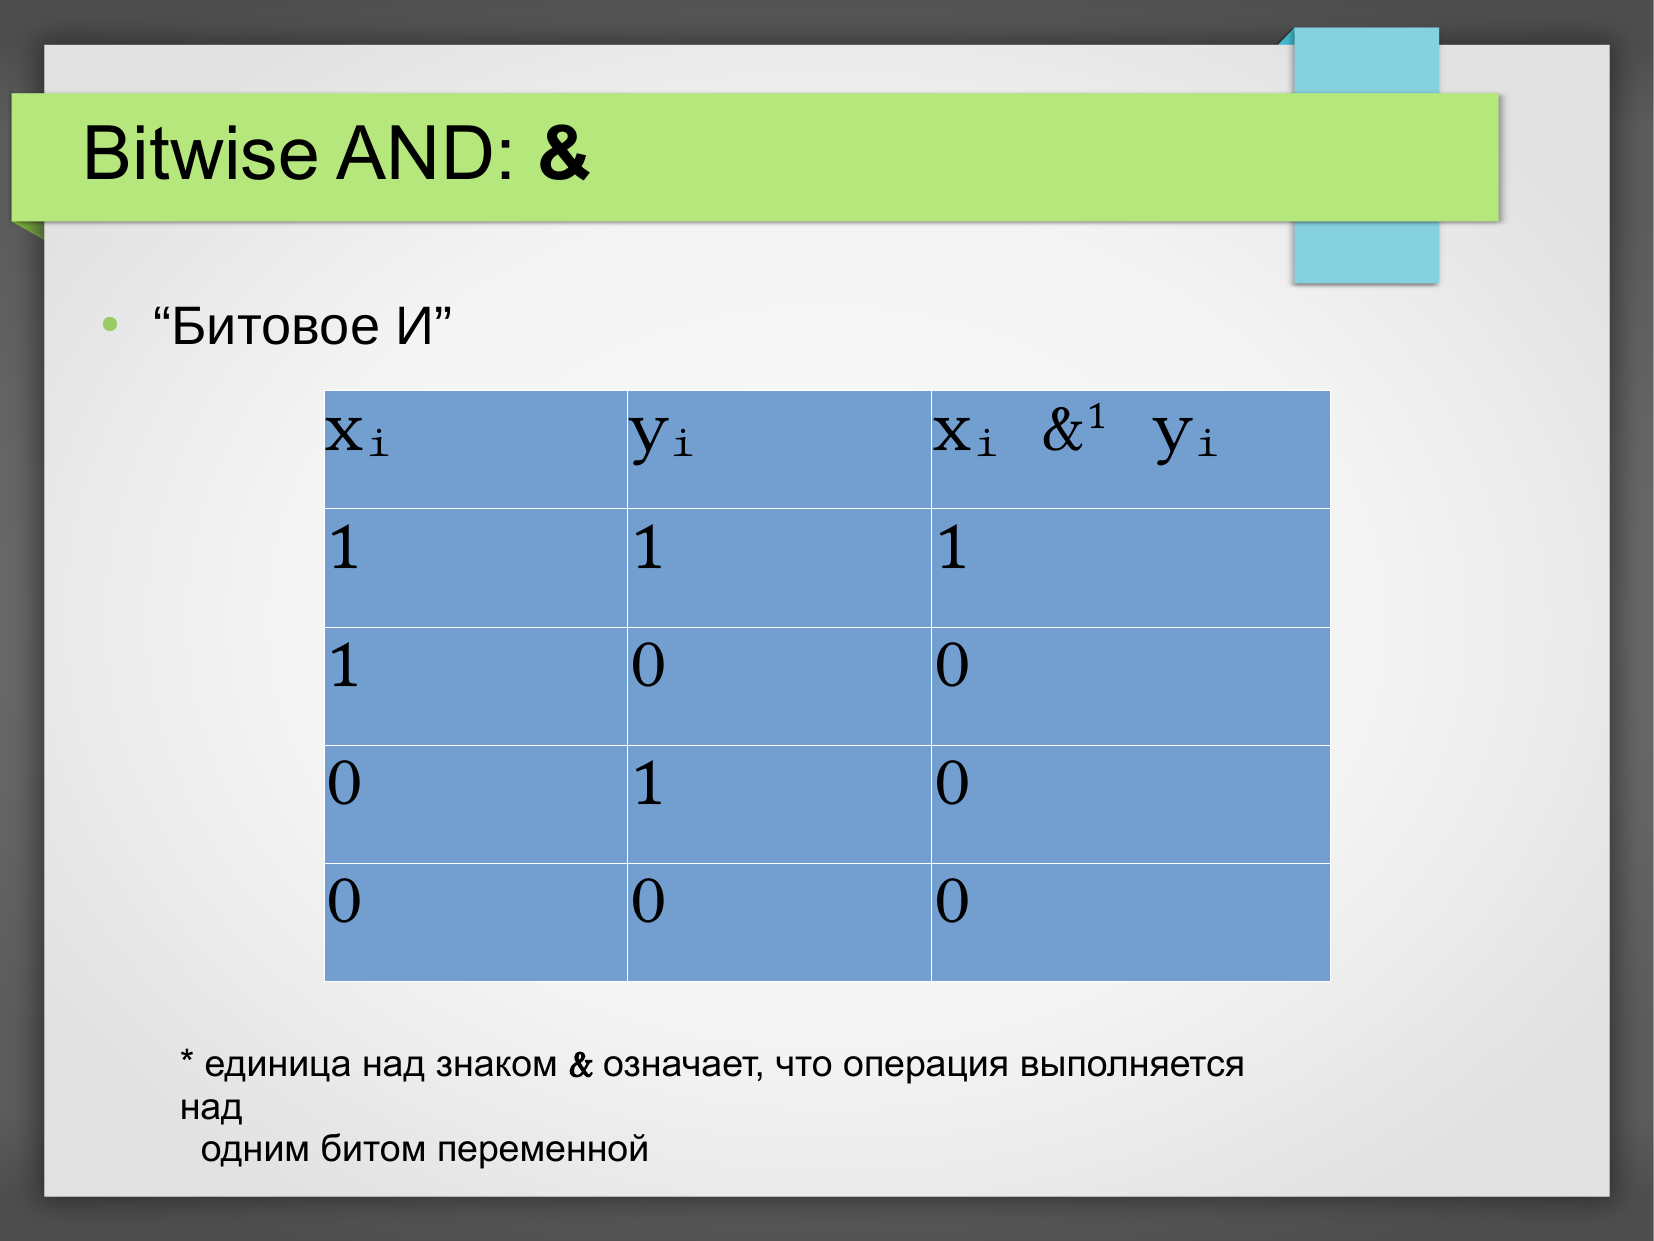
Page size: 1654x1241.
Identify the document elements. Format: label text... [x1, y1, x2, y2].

picture [0, 0, 1654, 1241]
table_cell 0 [932, 628, 1330, 745]
table_cell 1 [325, 509, 627, 627]
text_box * единица над знаком & означает, что операция выполняется над одним битом переменной [165, 1035, 1335, 1136]
list “Битовое И” [82, 295, 1571, 1015]
table_cell 1 [628, 509, 931, 627]
table_cell 1 [325, 628, 627, 745]
table_cell 1 [628, 746, 931, 863]
table_header yi [628, 391, 931, 508]
table_header xi &1 yi [932, 391, 1330, 508]
table_cell 0 [325, 864, 627, 981]
title Bitwise AND: & [82, 94, 1264, 213]
table_cell 0 [932, 746, 1330, 863]
table_header xi [325, 391, 627, 508]
table_cell 0 [628, 628, 931, 745]
table_cell 0 [628, 864, 931, 981]
table_cell 0 [932, 864, 1330, 981]
table_cell 0 [325, 746, 627, 863]
table_cell 1 [932, 509, 1330, 627]
